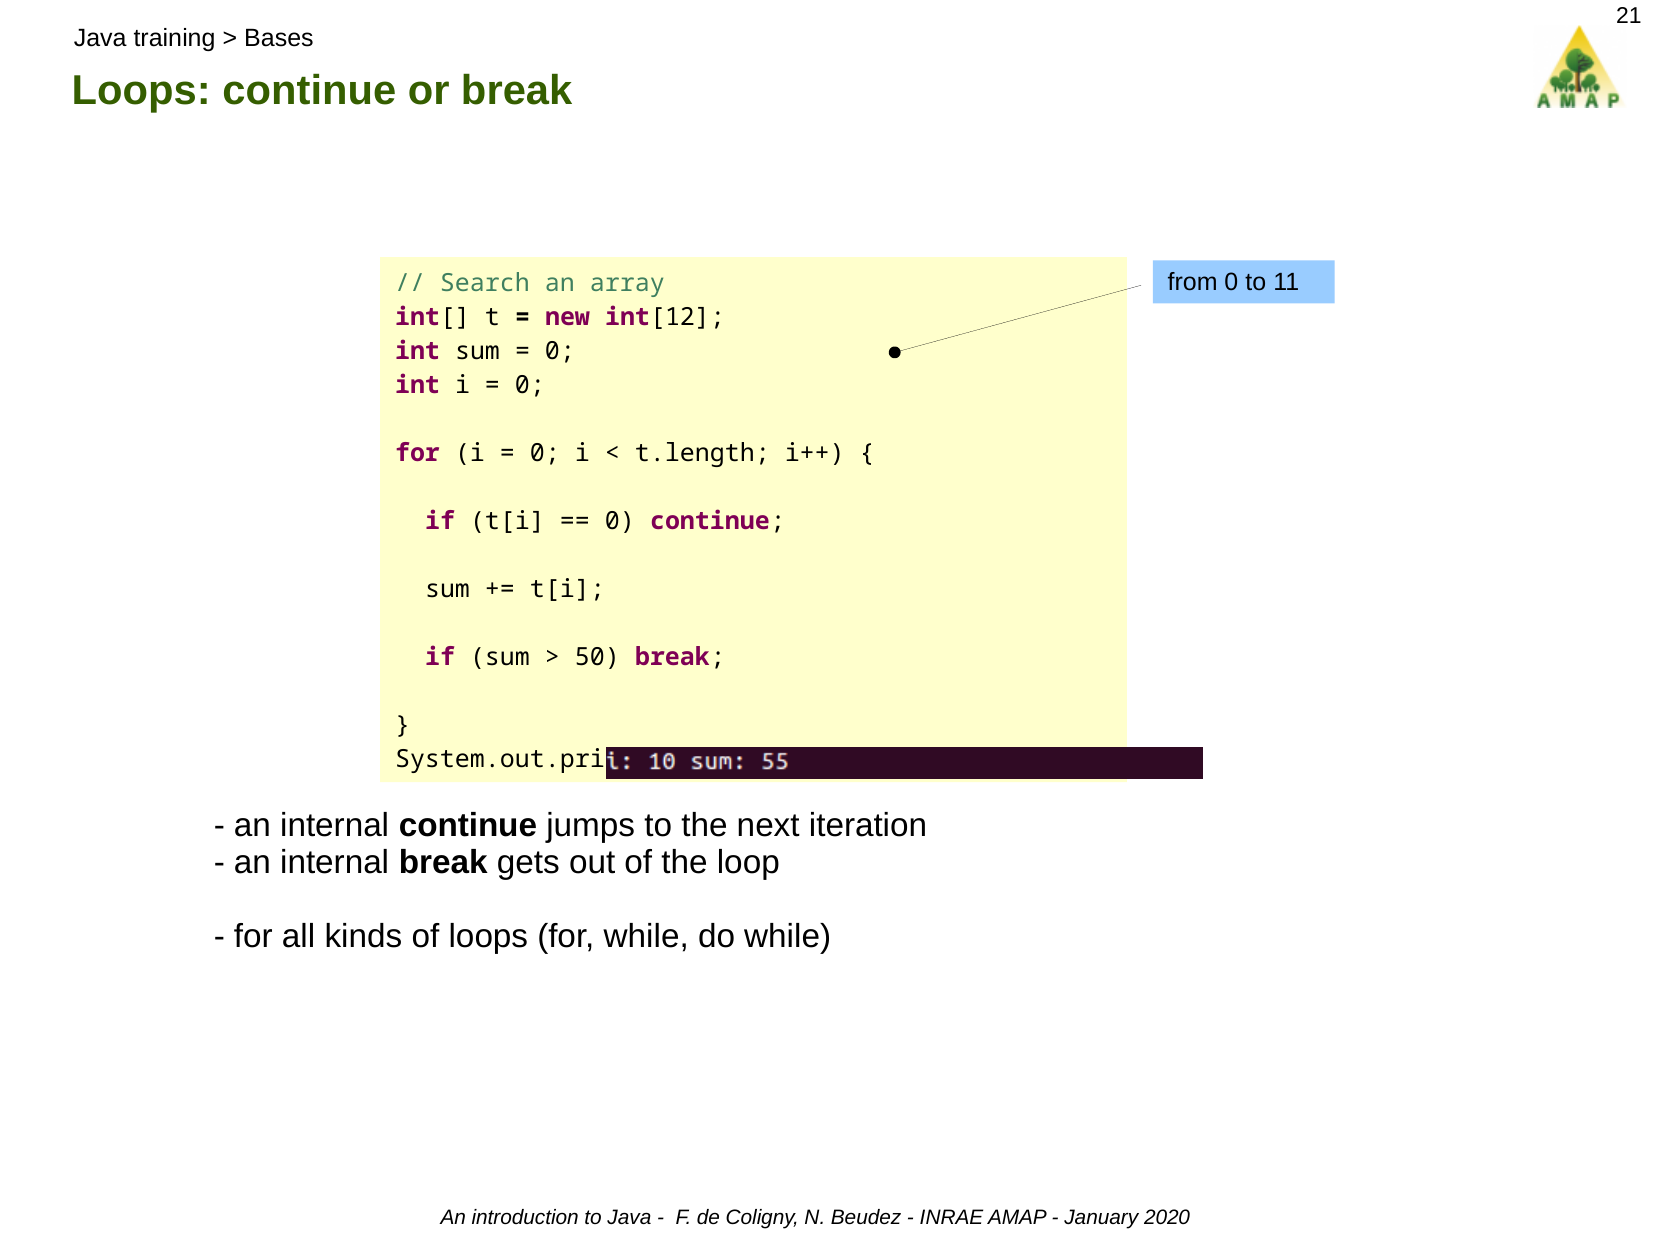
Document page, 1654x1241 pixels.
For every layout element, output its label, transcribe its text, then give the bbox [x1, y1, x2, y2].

text_box Java training > Bases [59, 16, 1004, 60]
text_box // Search an array int[] t = new int[12]; int sum = 0; int i = 0; for (i = 0; i < t.length; i++) { if (t[i] == 0) continue; sum += t[i]; if (sum > 50) break; } System.out.println ("i: " + i +" sum: " + sum); [380, 257, 1127, 712]
text_box - an internal continue jumps to the next iteration - an internal break gets out of the loop - for all kinds of loops (for, while, do while) [199, 799, 1071, 964]
text_box from 0 to 11 [1152, 260, 1335, 304]
picture [1533, 25, 1627, 108]
picture [606, 747, 1203, 779]
text_box Loops: continue or break [56, 59, 1120, 121]
